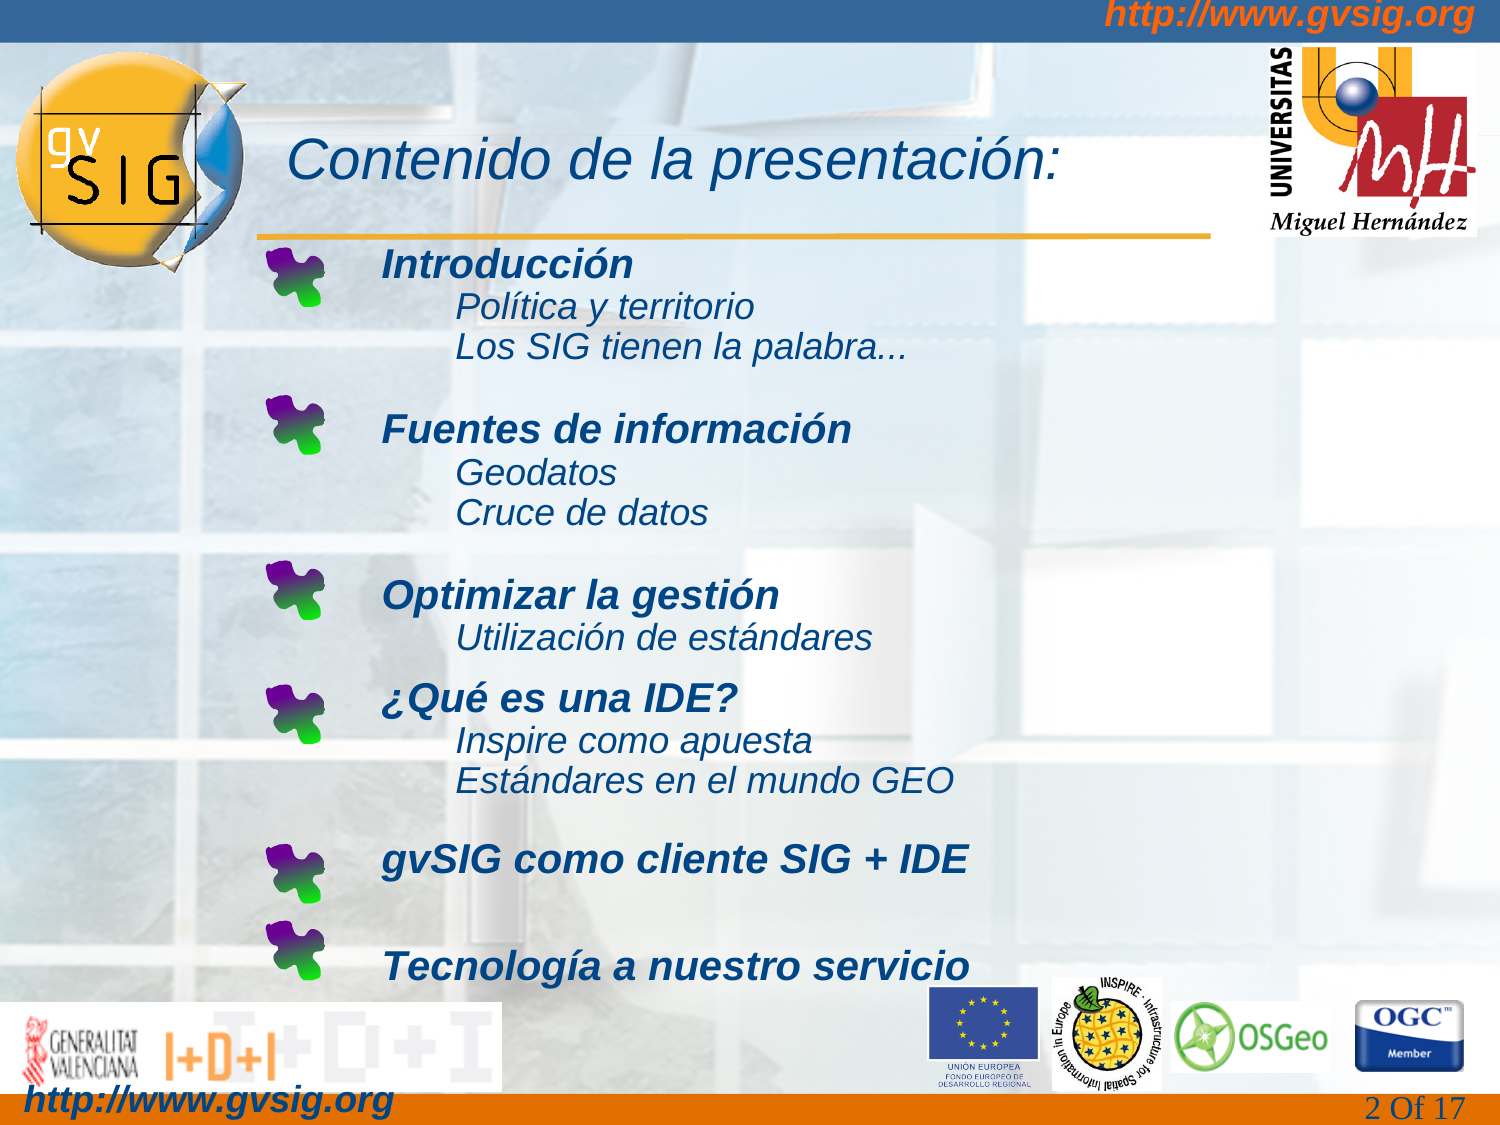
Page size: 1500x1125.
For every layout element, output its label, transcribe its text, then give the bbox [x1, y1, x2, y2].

text_box [265, 920, 325, 981]
text_box [265, 247, 325, 308]
text_box Contenido de la presentación: [271, 122, 1339, 203]
text_box [265, 844, 325, 904]
picture [11, 49, 249, 276]
picture [1412, 1000, 1464, 1072]
text_box [265, 560, 325, 621]
text_box [265, 684, 325, 745]
text_box [265, 395, 325, 455]
picture [1269, 47, 1477, 237]
text_box Introducción Política y territorio Los SIG tienen la palabra... Fuentes de información Geodatos Cruce de datos Optimizar la gestión Utilización de estándares ¿Qué es una IDE? Inspire como apuesta Estándares en el mundo GEO gvSIG como cliente SIG + IDE Tecnología a nuestro servicio [381, 200, 1412, 1102]
picture [0, 1002, 381, 1094]
